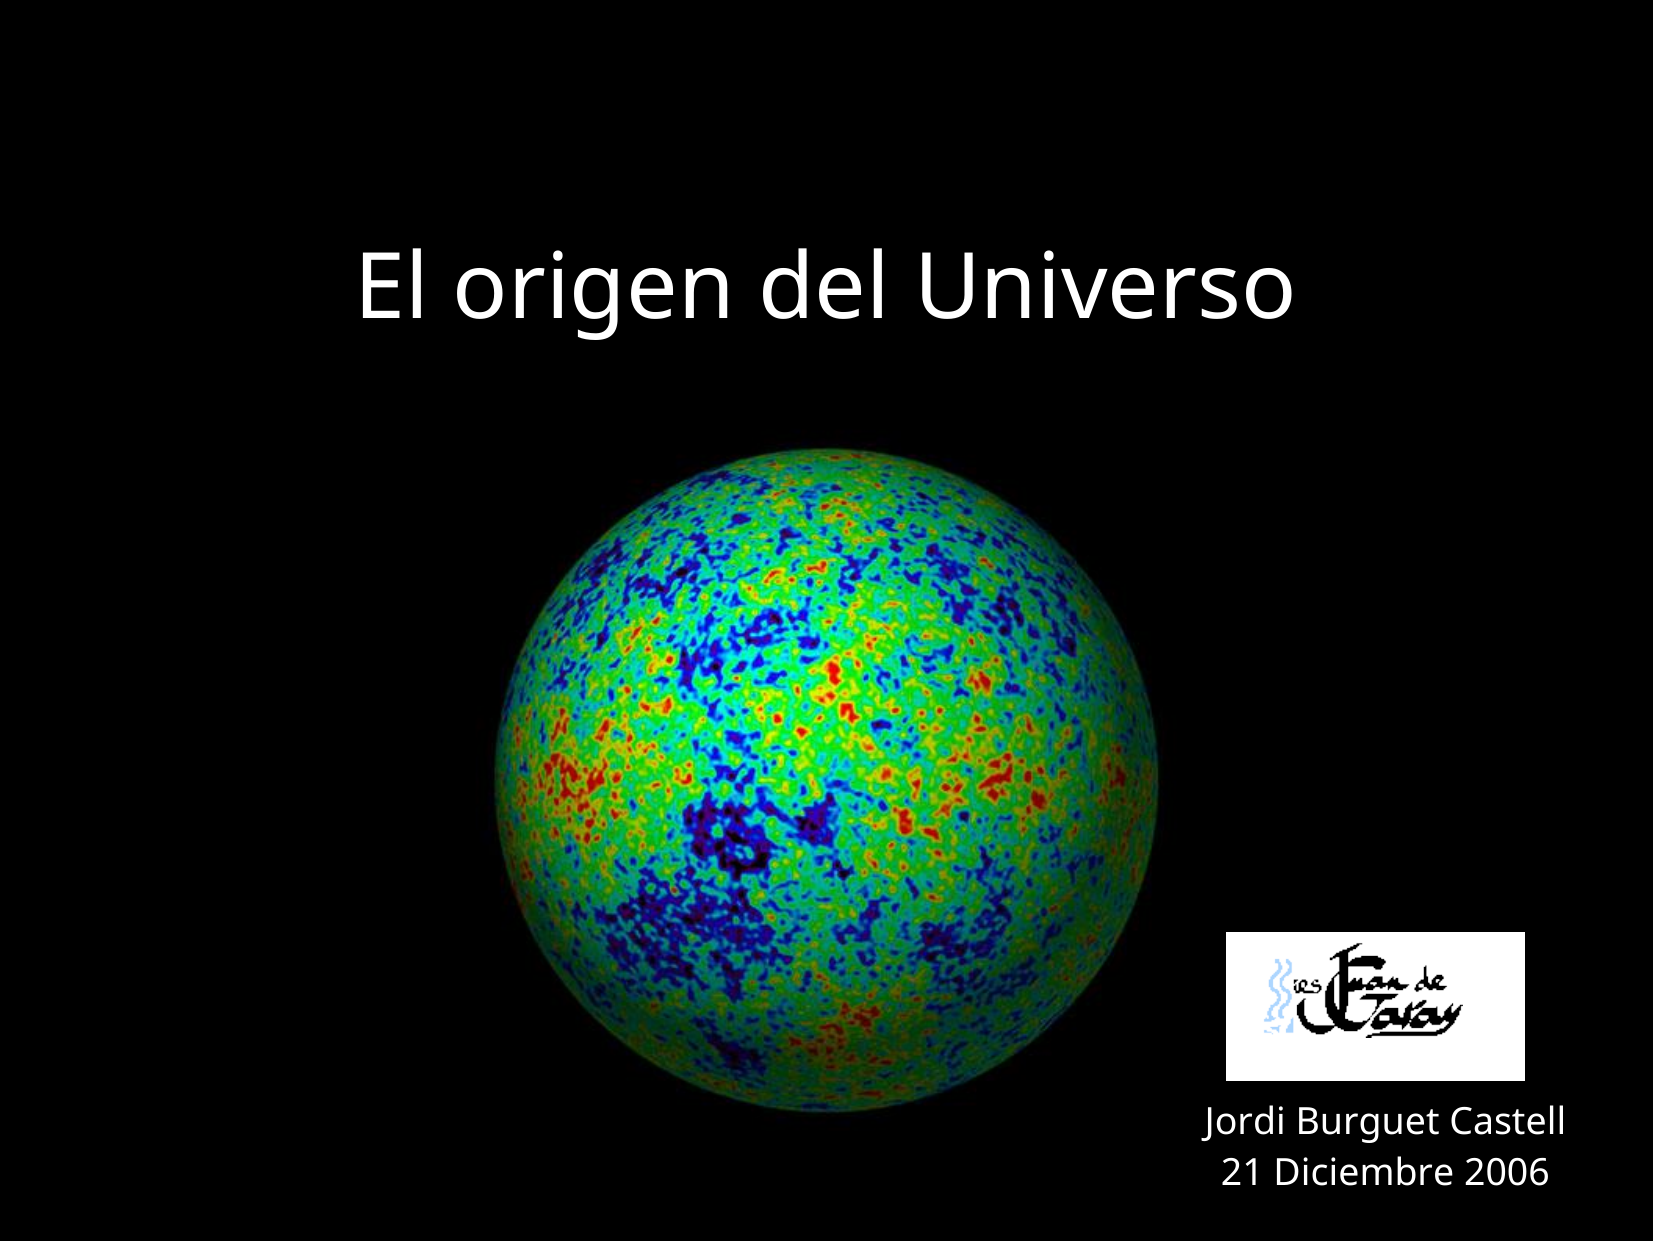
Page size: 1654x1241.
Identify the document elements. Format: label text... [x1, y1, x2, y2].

text_box [1225, 931, 1526, 1082]
text_box Jordi Burguet Castell 21 Diciembre 2006 [1158, 1087, 1613, 1220]
picture [1261, 937, 1463, 1038]
picture [451, 405, 1202, 1156]
title El origen del Universo [82, 186, 1571, 380]
